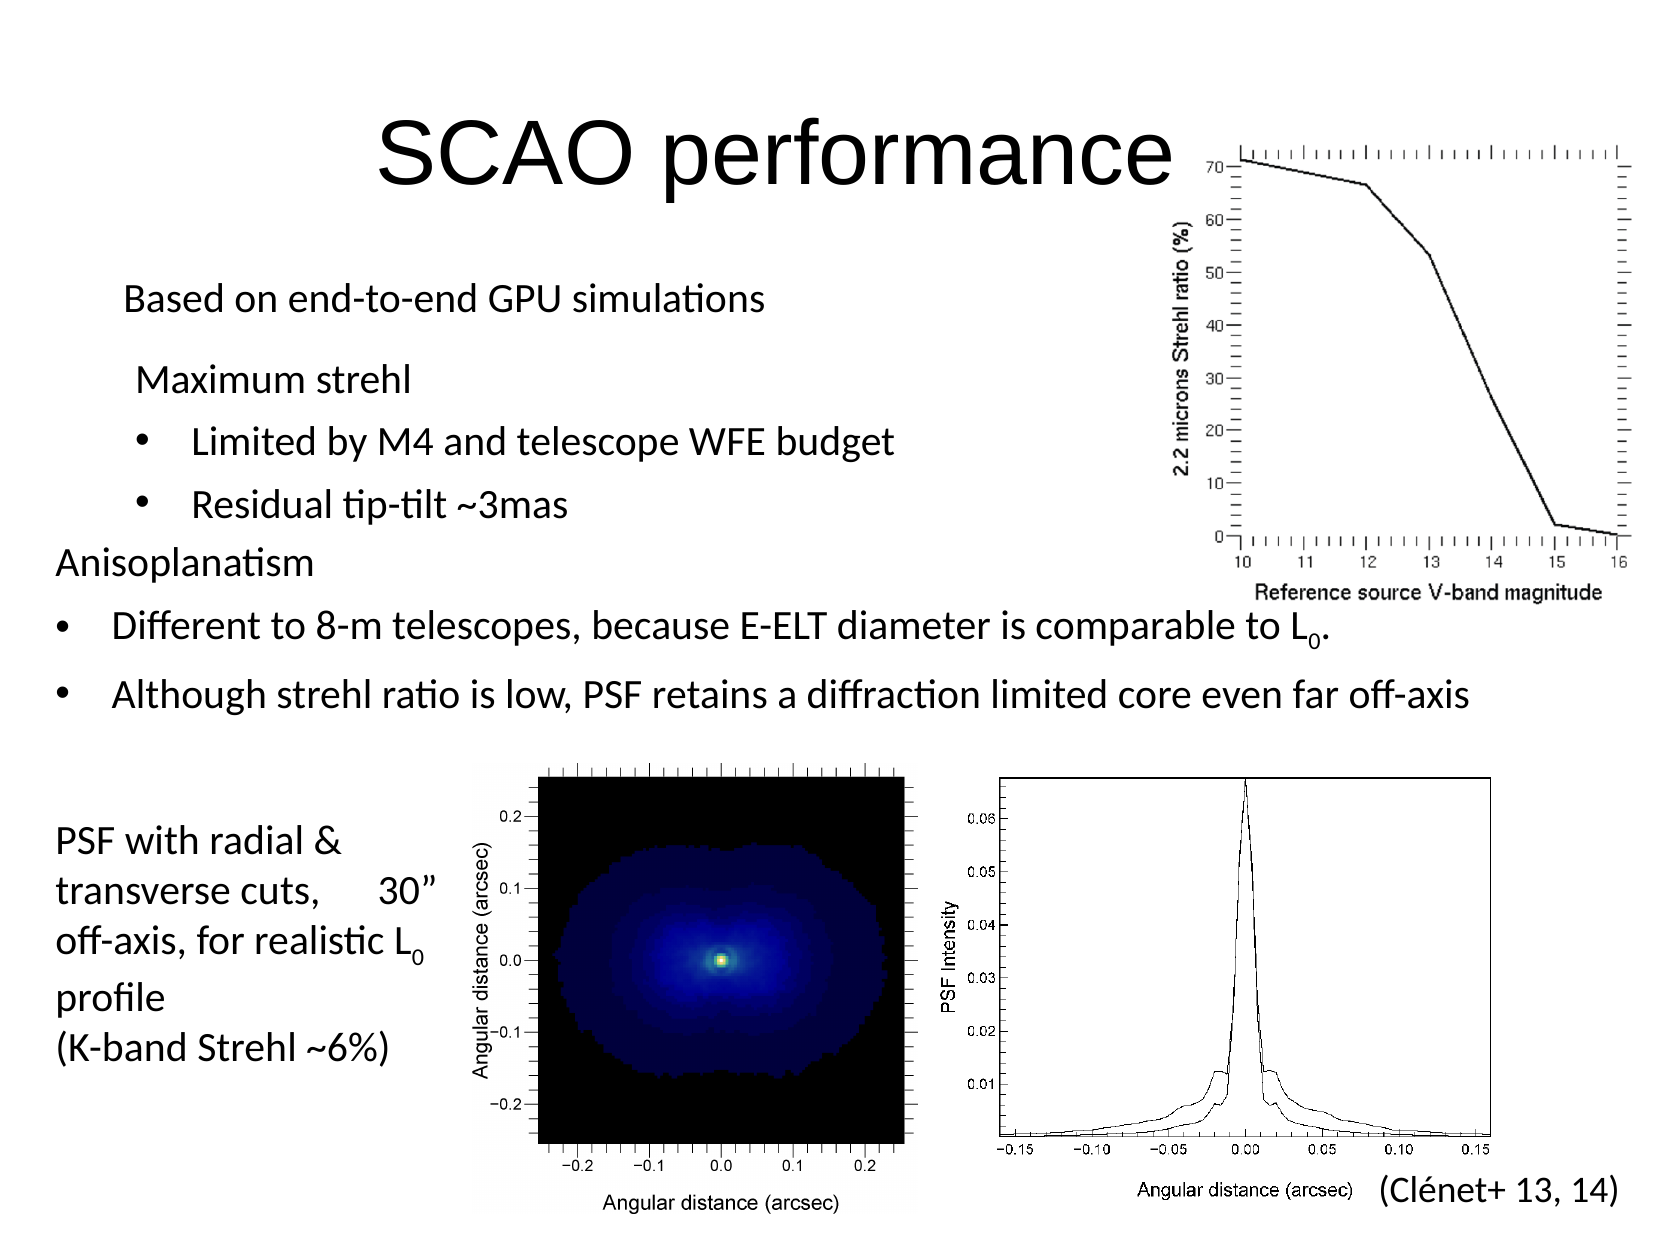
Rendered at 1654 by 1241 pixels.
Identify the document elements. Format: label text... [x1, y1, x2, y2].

picture [472, 763, 918, 1214]
picture [1157, 132, 1645, 610]
text_box Anisoplanatism Different to 8-m telescopes, because E-ELT diameter is comparable to L0. Although strehl ratio is low, PSF retains a diffraction limited core even far off-axis [40, 527, 1644, 725]
title SCAO performance [82, 49, 1571, 257]
picture [940, 777, 1491, 1200]
text_box (Clénet+ 13, 14) [1363, 1157, 1635, 1218]
text_box Based on end-to-end GPU simulations [108, 263, 781, 329]
text_box Maximum strehl Limited by M4 and telescope WFE budget Residual tip-tilt ~3mas [120, 344, 911, 527]
text_box PSF with radial & transverse cuts, 30” off-axis, for realistic L0 profile (K-band Strehl ~6%) [40, 805, 472, 1078]
